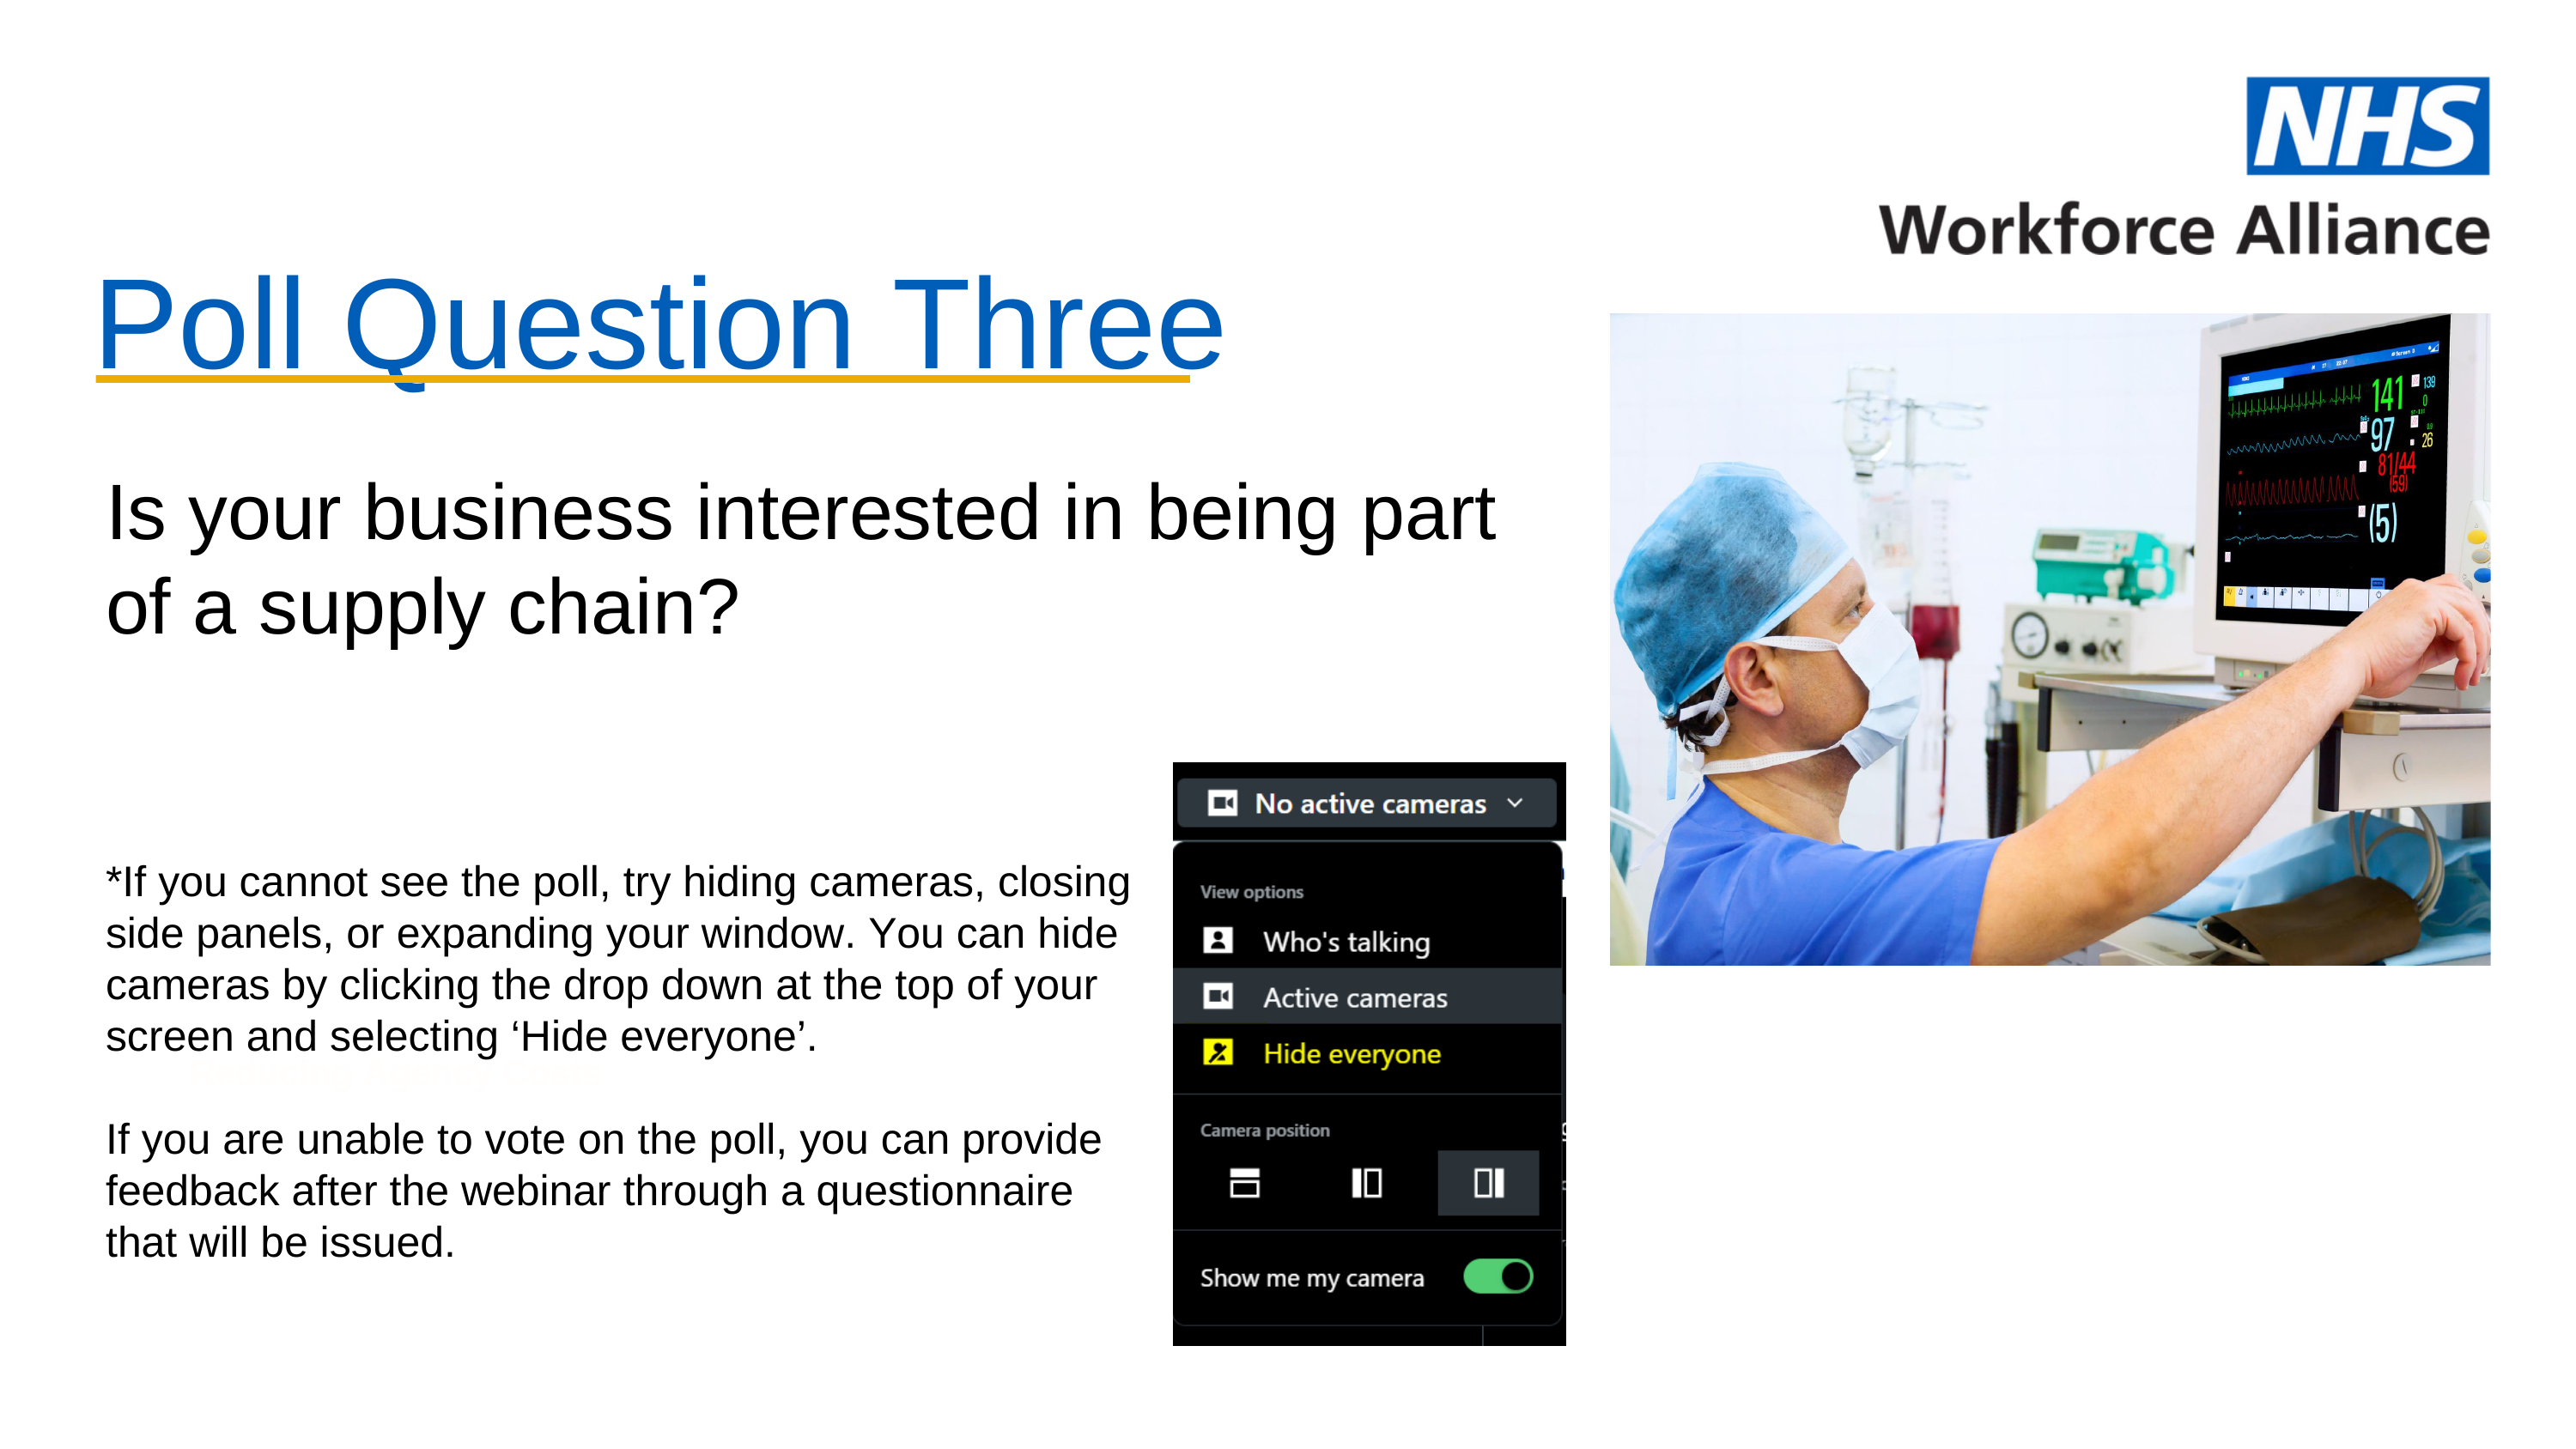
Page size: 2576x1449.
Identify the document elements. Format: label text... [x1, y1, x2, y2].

text_box [1610, 313, 2491, 966]
text_box *If you cannot see the poll, try hiding cameras, closing side panels, or expanding your window. You can hide cameras by clicking the drop down at the top of your screen and selecting ‘Hide everyone’. If you are unable to vote on the poll, you can provide feedback after the webinar through a questionnaire that will be issued. [93, 841, 1151, 1300]
picture [1173, 762, 1566, 1346]
text_box Poll Question Three [93, 218, 1240, 375]
text_box [1878, 76, 2492, 255]
text_box [95, 375, 1190, 383]
text_box Is your business interested in being part of a supply chain? [93, 447, 1518, 1410]
